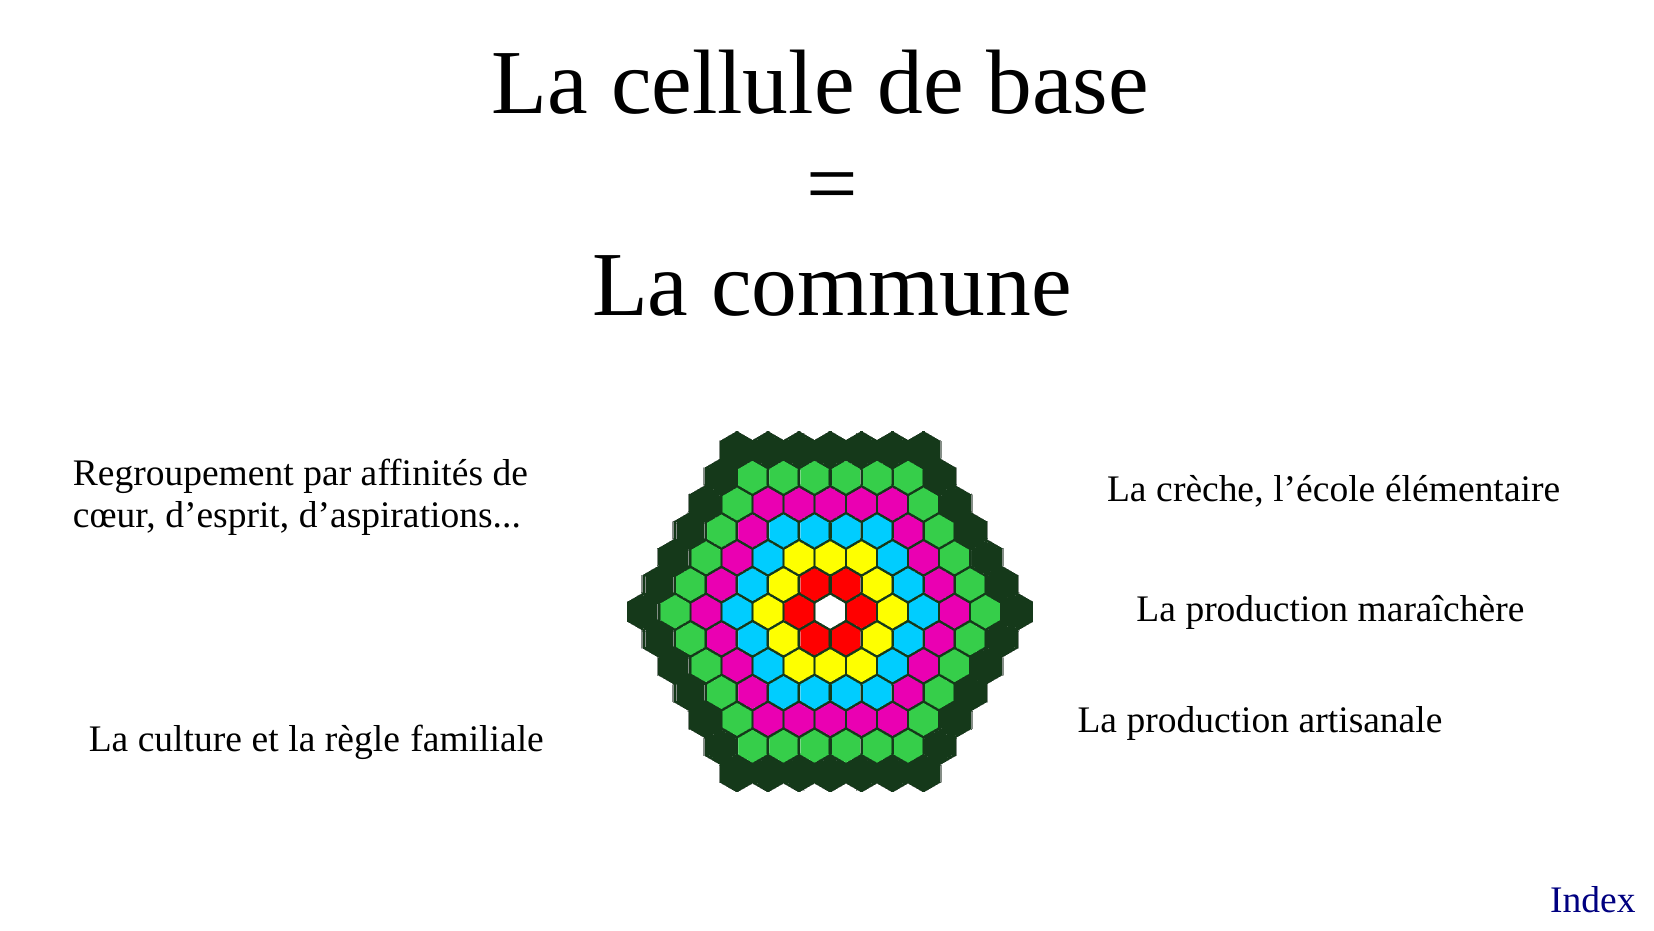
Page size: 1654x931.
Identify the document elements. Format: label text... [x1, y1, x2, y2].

title La cellule de base = La commune [88, 0, 1577, 455]
text_box Regroupement par affinités de cœur, d’esprit, d’aspirations... [58, 444, 591, 827]
text_box La crèche, l’école élémentaire [1092, 460, 1619, 677]
text_box La culture et la règle familiale [74, 710, 560, 927]
picture [627, 431, 1033, 792]
text_box La production artisanale [1062, 691, 1459, 908]
text_box La production maraîchère [1121, 677, 1578, 797]
